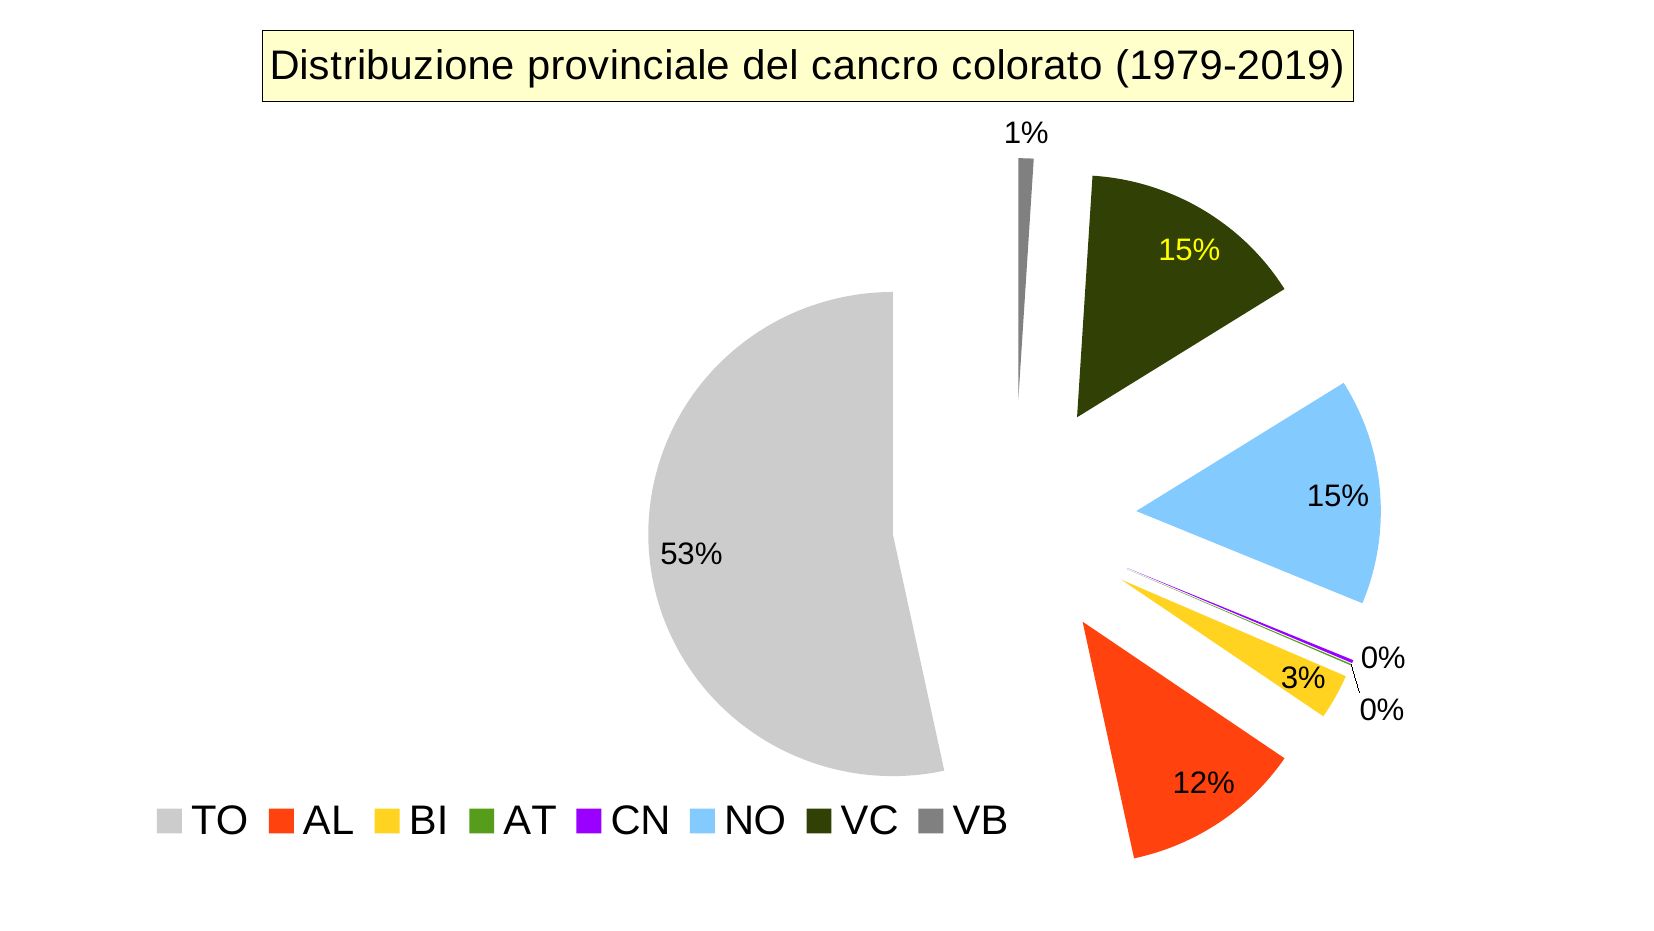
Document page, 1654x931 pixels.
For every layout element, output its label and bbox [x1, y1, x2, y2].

chart [45, 30, 1609, 886]
